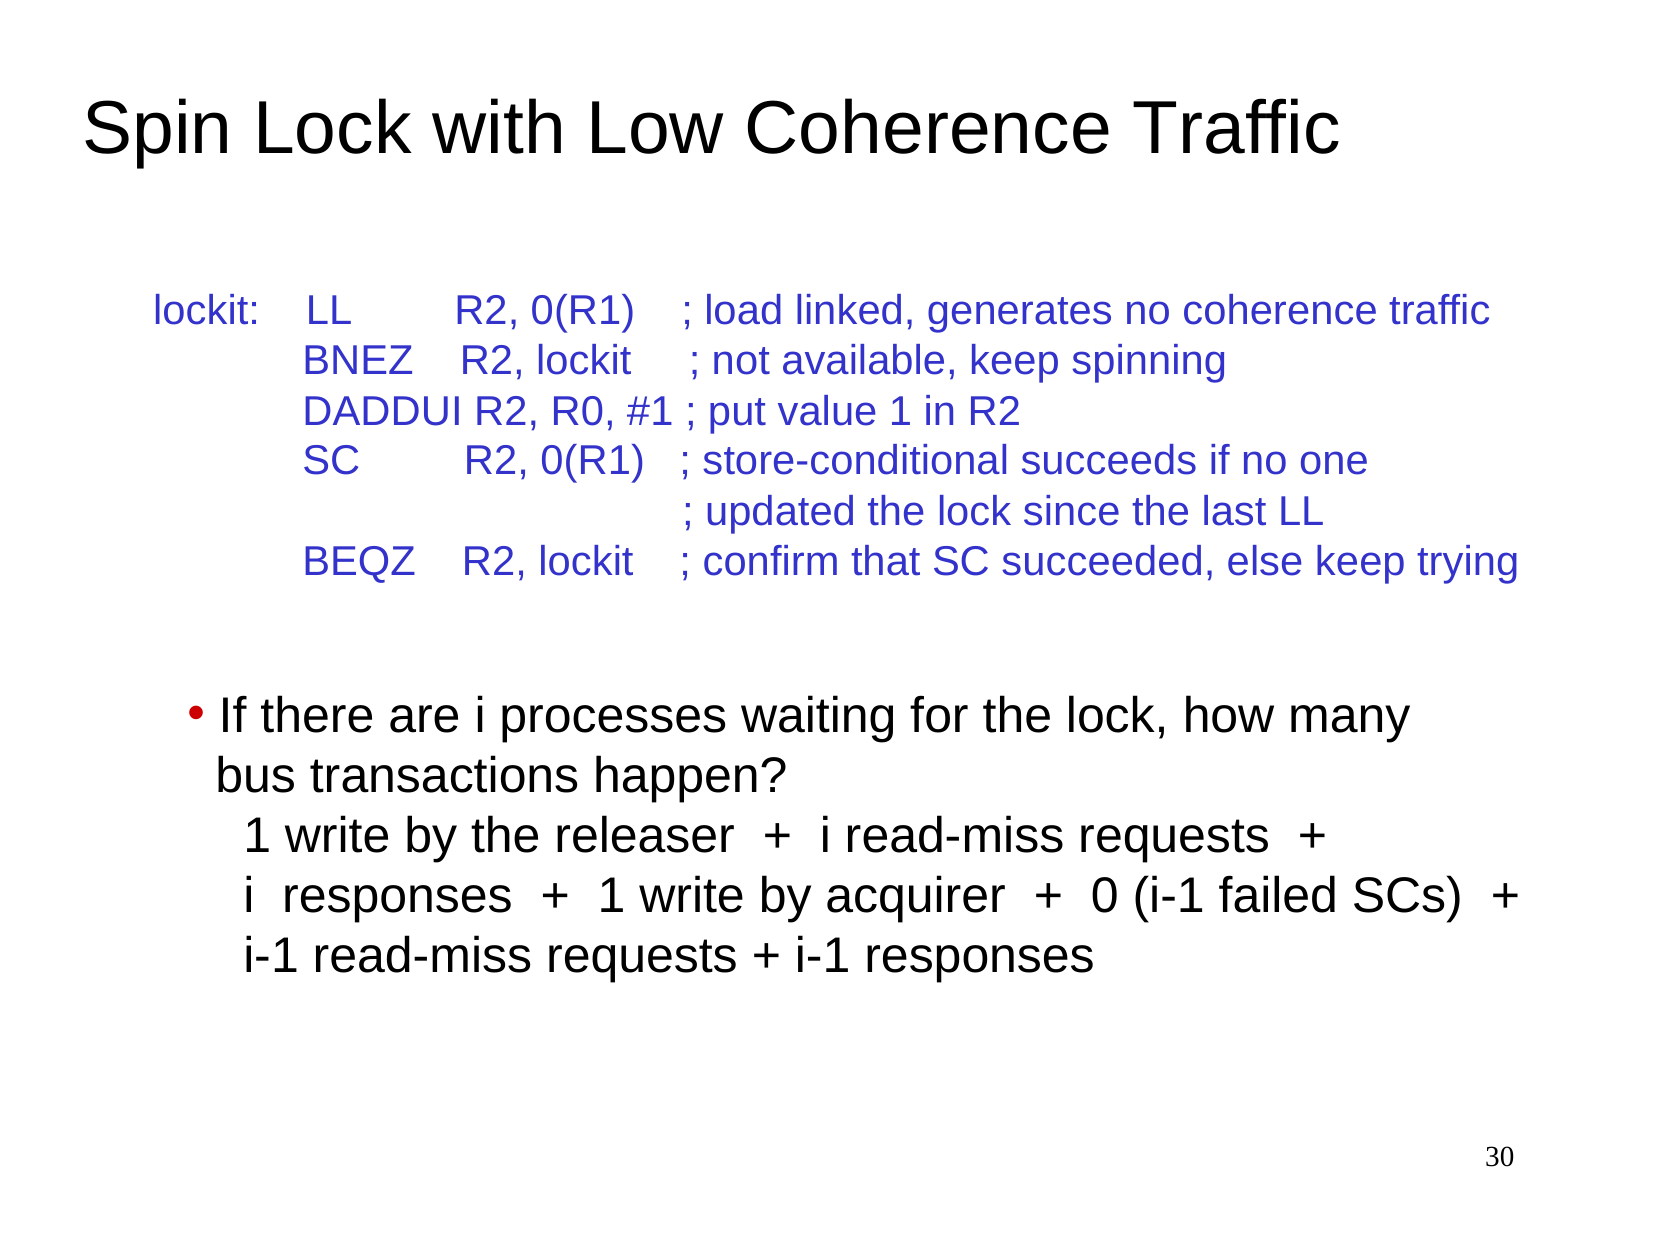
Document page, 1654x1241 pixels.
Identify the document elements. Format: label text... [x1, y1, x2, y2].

text_box lockit: LL R2, 0(R1) ; load linked, generates no coherence traffic BNEZ R2, lockit ; not available, keep spinning DADDUI R2, R0, #1 ; put value 1 in R2 SC R2, 0(R1) ; store-conditional succeeds if no one ; updated the lock since the last LL BEQZ R2, lockit ; confirm that SC succeeded, else keep trying [138, 275, 1535, 592]
text_box If there are i processes waiting for the lock, how many bus transactions happen? 1 write by the releaser + i read-miss requests + i responses + 1 write by acquirer + 0 (i-1 failed SCs) + i-1 read-miss requests + i-1 responses [172, 675, 1537, 991]
text_box <number> [1185, 1129, 1530, 1213]
text_box Spin Lock with Low Coherence Traffic [67, 71, 1357, 177]
